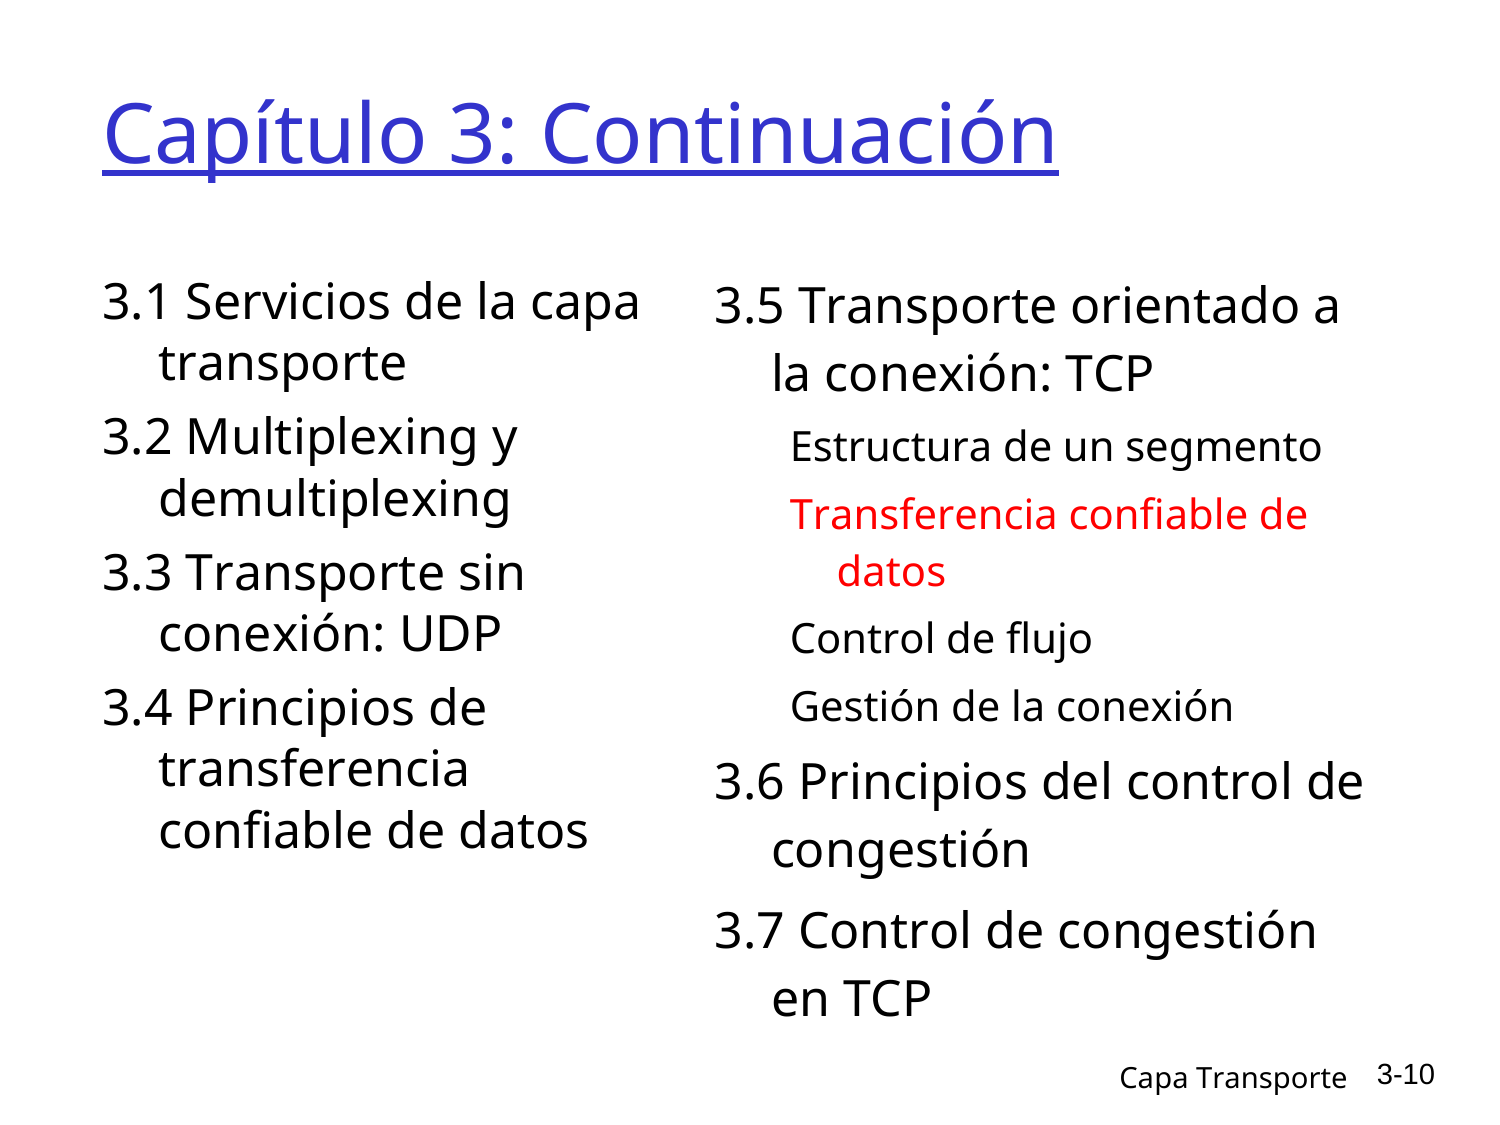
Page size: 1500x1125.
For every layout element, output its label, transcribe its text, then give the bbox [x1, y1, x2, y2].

list 3.1 Servicios de la capa transporte 3.2 Multiplexing y demultiplexing 3.3 Transporte sin conexión: UDP 3.4 Principios de transferencia confiable de datos [87, 262, 699, 1026]
title Capítulo 3: Continuación [87, 37, 1363, 225]
list 3.5 Transporte orientado a la conexión: TCP Estructura de un segmento Transferencia confiable de datos Control de flujo Gestión de la conexión 3.6 Principios del control de congestión 3.7 Control de congestión en TCP [699, 262, 1403, 1053]
